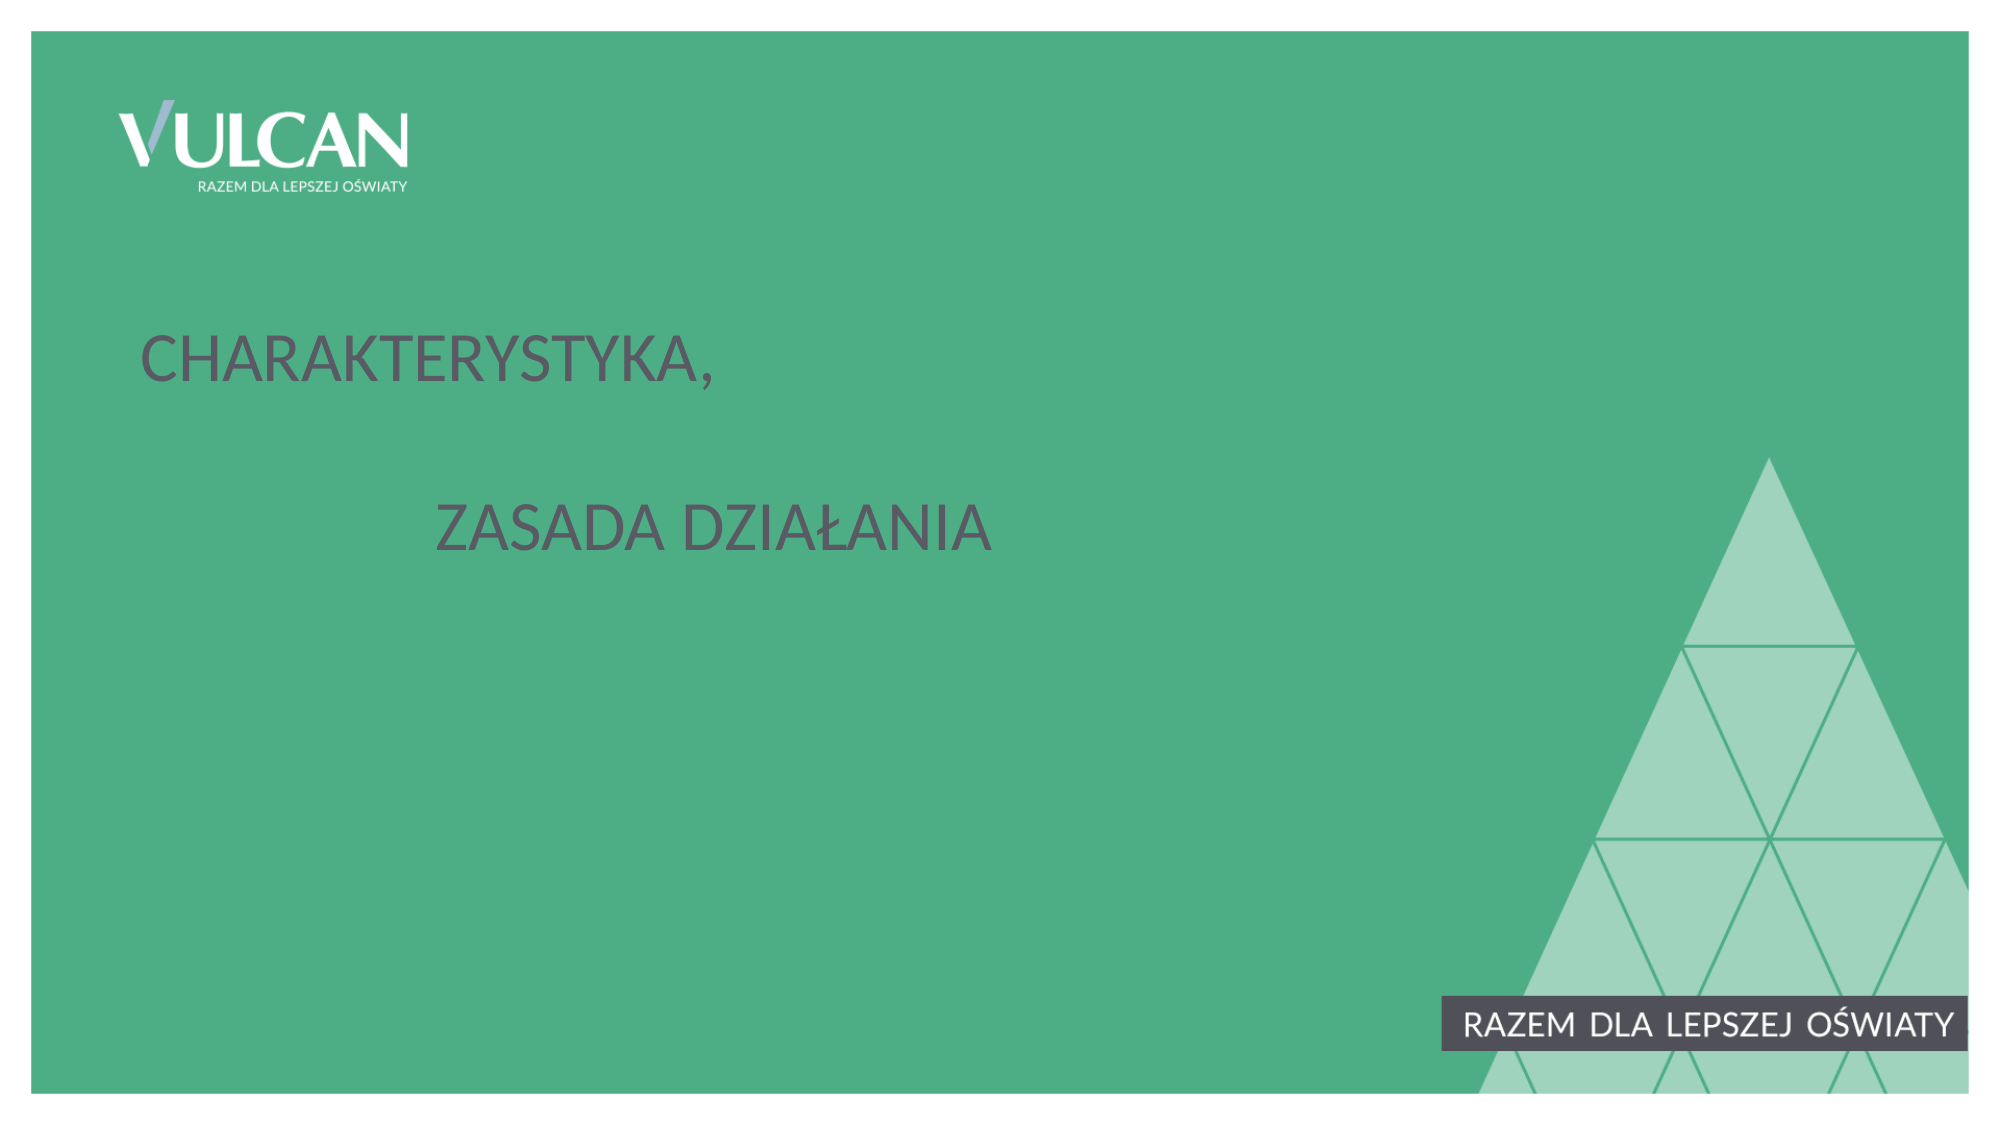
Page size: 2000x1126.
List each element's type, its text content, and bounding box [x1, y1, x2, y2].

list CHARAKTERYSTYKA, ZASADA DZIAŁANIA [125, 302, 1237, 799]
picture [0, 0, 2000, 1125]
